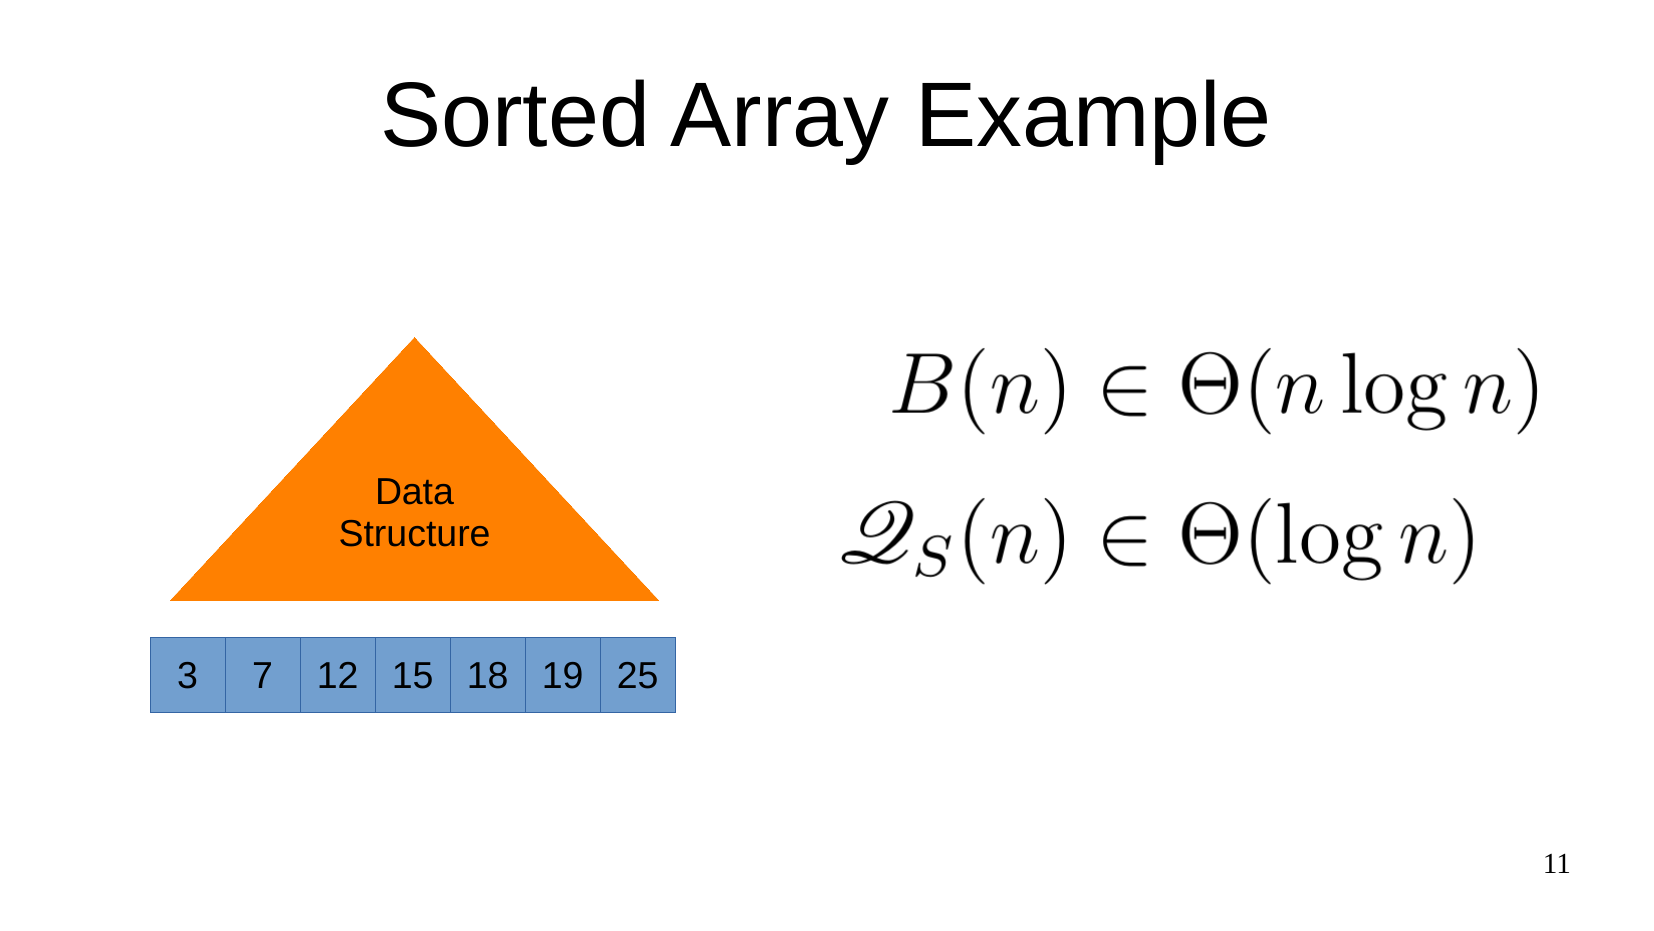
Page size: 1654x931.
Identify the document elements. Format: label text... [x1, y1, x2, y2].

text_box 19 [525, 637, 601, 713]
text_box 18 [451, 637, 525, 713]
text_box 7 [225, 637, 301, 713]
text_box Data Structure [170, 337, 659, 601]
text_box 15 [375, 637, 451, 713]
text_box 25 [601, 637, 676, 713]
title Sorted Array Example [82, 37, 1571, 193]
picture [825, 310, 1559, 620]
text_box 12 [301, 637, 375, 713]
text_box 3 [150, 637, 225, 713]
